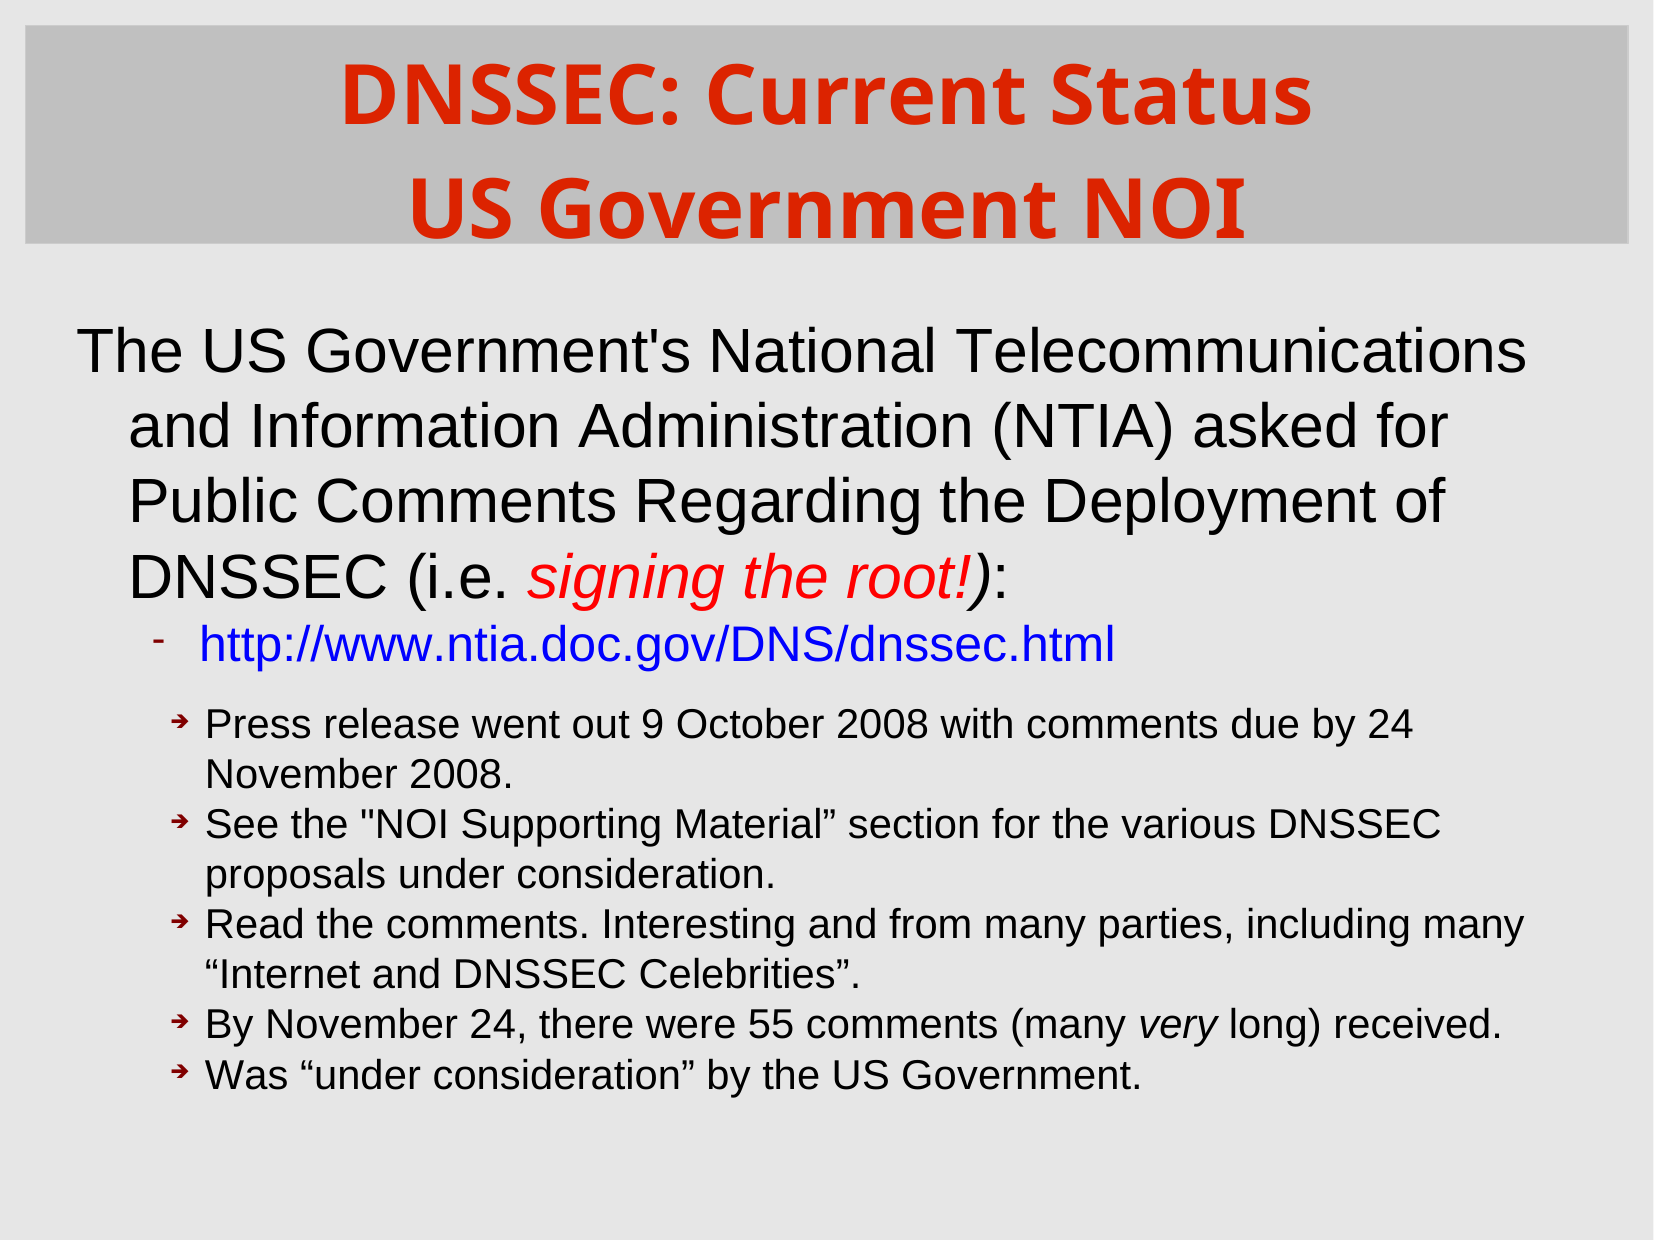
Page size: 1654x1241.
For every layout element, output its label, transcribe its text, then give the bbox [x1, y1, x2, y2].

list The US Government's National Telecommunications and Information Administration (NTIA) asked for Public Comments Regarding the Deployment of DNSSEC (i.e. signing the root!): http://www.ntia.doc.gov/DNS/dnssec.html Press release went out 9 October 2008 with comments due by 24 November 2008. See the "NOI Supporting Material” section for the various DNSSEC proposals under consideration. Read the comments. Interesting and from many parties, including many “Internet and DNSSEC Celebrities”. By November 24, there were 55 comments (many very long) received. Was “under consideration” by the US Government. [59, 310, 1593, 1104]
title DNSSEC: Current Status US Government NOI [121, 52, 1532, 247]
